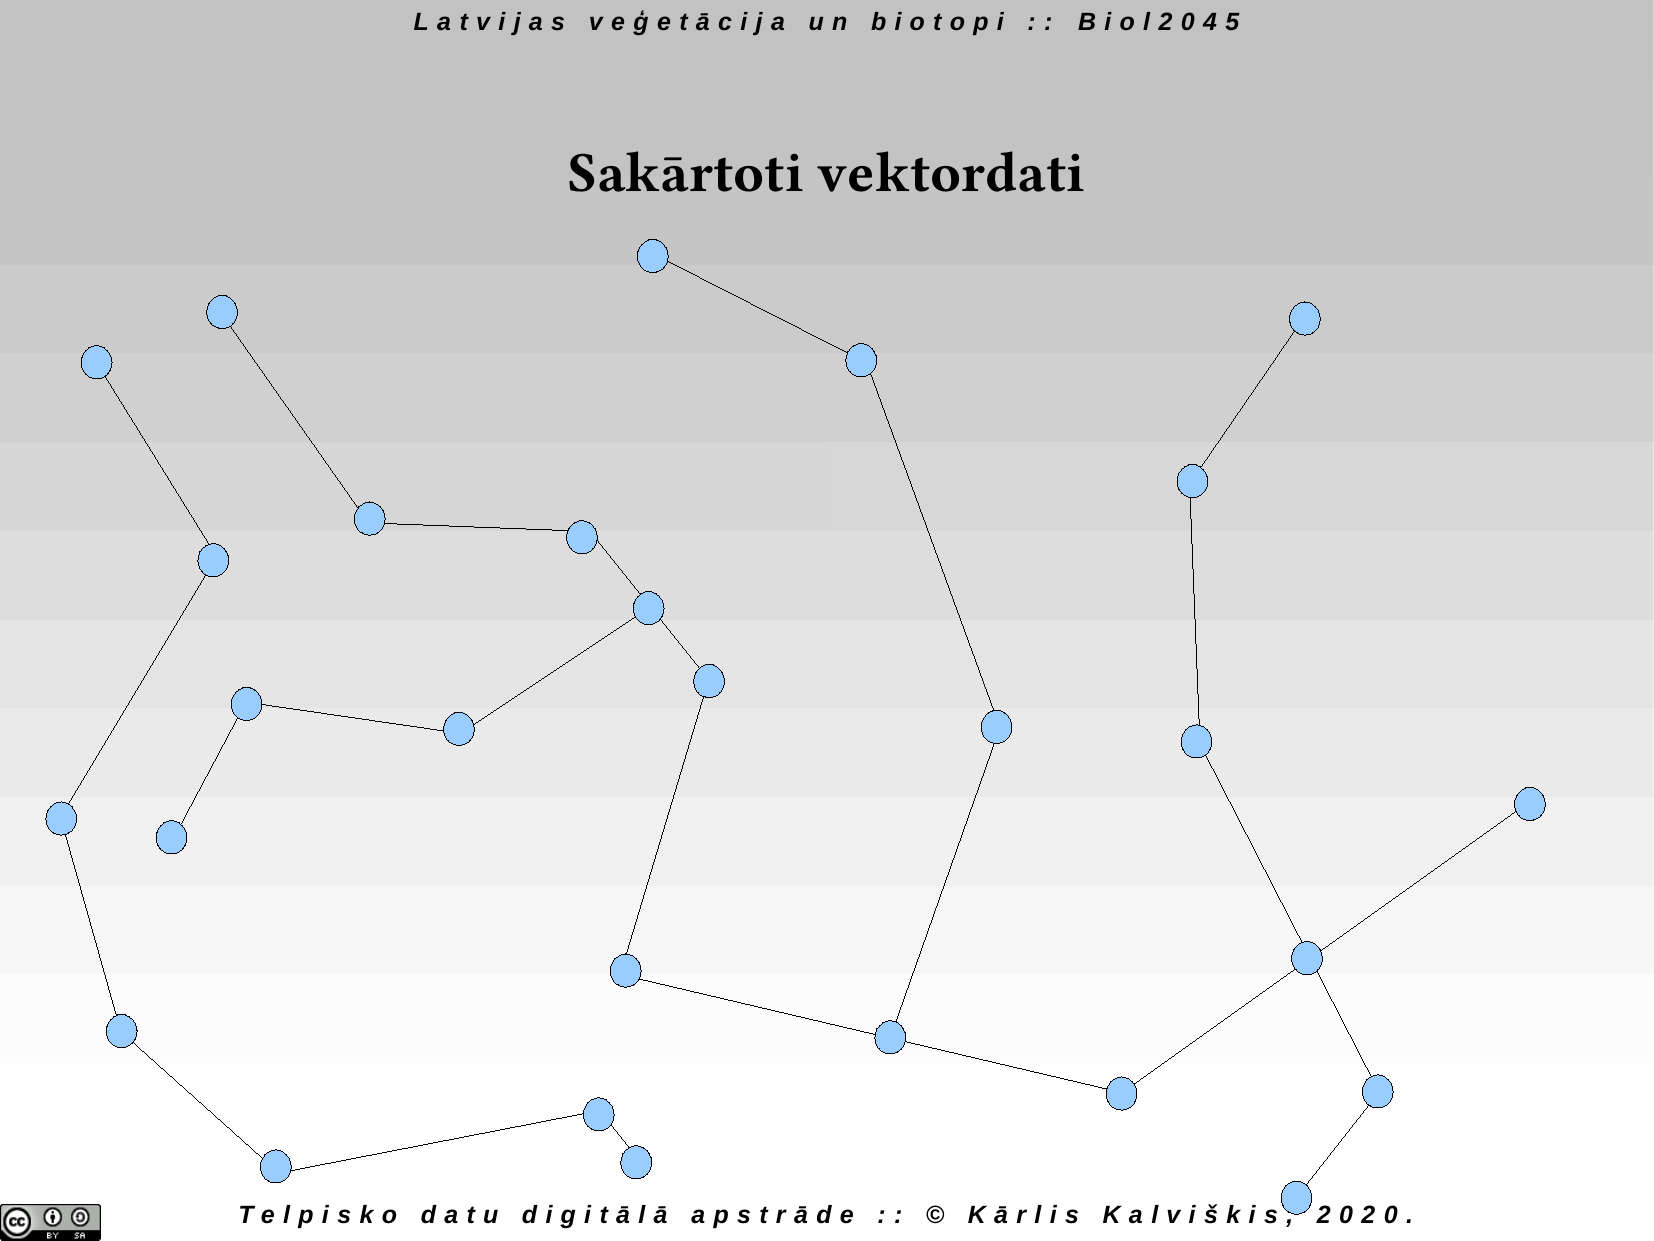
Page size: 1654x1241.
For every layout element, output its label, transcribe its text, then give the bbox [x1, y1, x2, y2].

text_box [610, 953, 642, 988]
text_box [106, 1014, 138, 1048]
text_box [583, 1097, 615, 1131]
text_box [45, 801, 77, 836]
text_box [1514, 787, 1546, 821]
text_box [633, 591, 665, 625]
text_box [1362, 1074, 1394, 1108]
text_box [156, 820, 187, 854]
text_box [443, 712, 475, 746]
text_box [1106, 1076, 1137, 1111]
text_box [845, 343, 877, 377]
text_box [206, 295, 238, 329]
text_box [1281, 1181, 1312, 1215]
text_box [1289, 301, 1321, 336]
text_box [1291, 941, 1323, 975]
text_box [1181, 724, 1212, 758]
text_box [1177, 464, 1208, 498]
text_box [693, 664, 725, 698]
text_box [197, 543, 229, 577]
text_box [874, 1020, 906, 1054]
text_box [231, 687, 262, 721]
text_box [981, 710, 1012, 744]
text_box [354, 501, 386, 536]
text_box [81, 345, 113, 379]
picture [0, 0, 1654, 1241]
text_box [566, 520, 598, 554]
title Sakārtoti vektordati [29, 49, 1625, 296]
text_box [620, 1145, 652, 1179]
text_box [637, 239, 669, 273]
text_box [260, 1149, 292, 1183]
